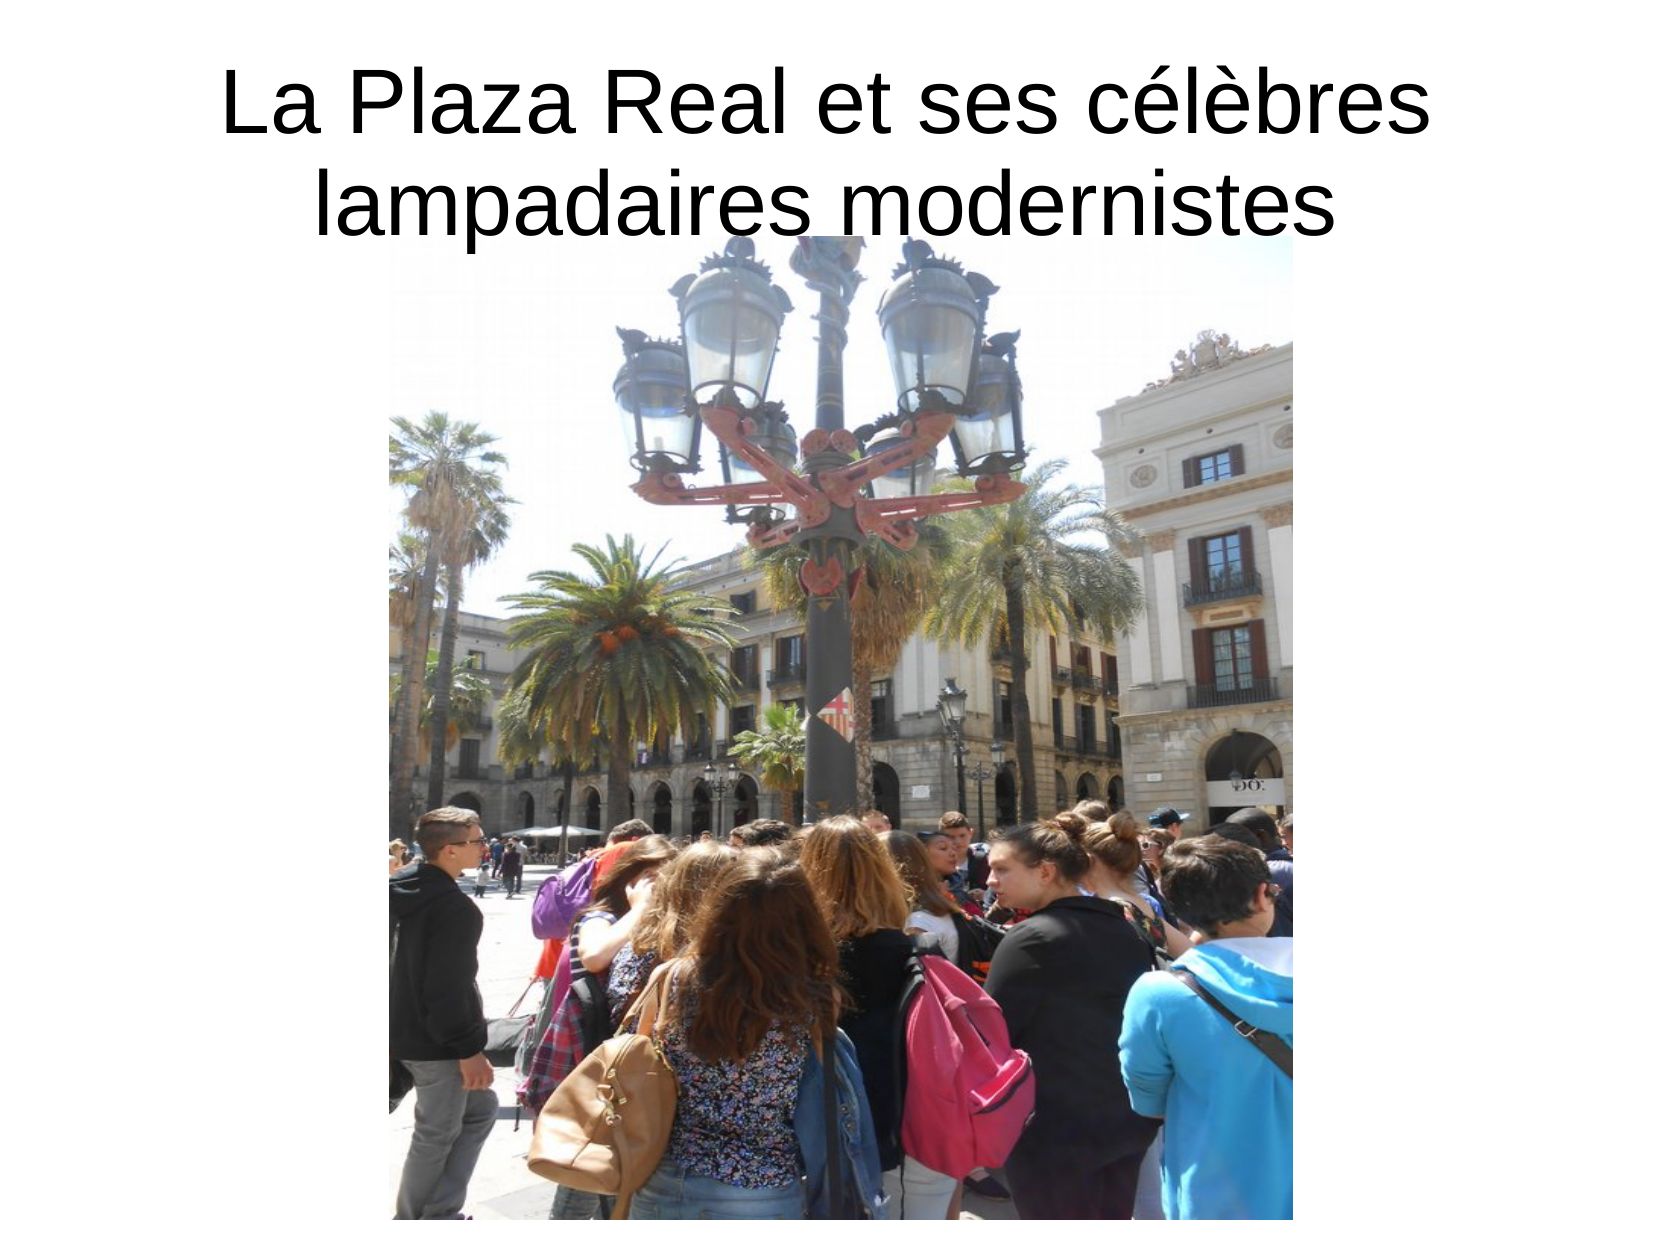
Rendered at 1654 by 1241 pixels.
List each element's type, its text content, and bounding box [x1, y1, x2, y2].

picture [389, 257, 1293, 1220]
title La Plaza Real et ses célèbres lampadaires modernistes [82, 49, 1571, 257]
